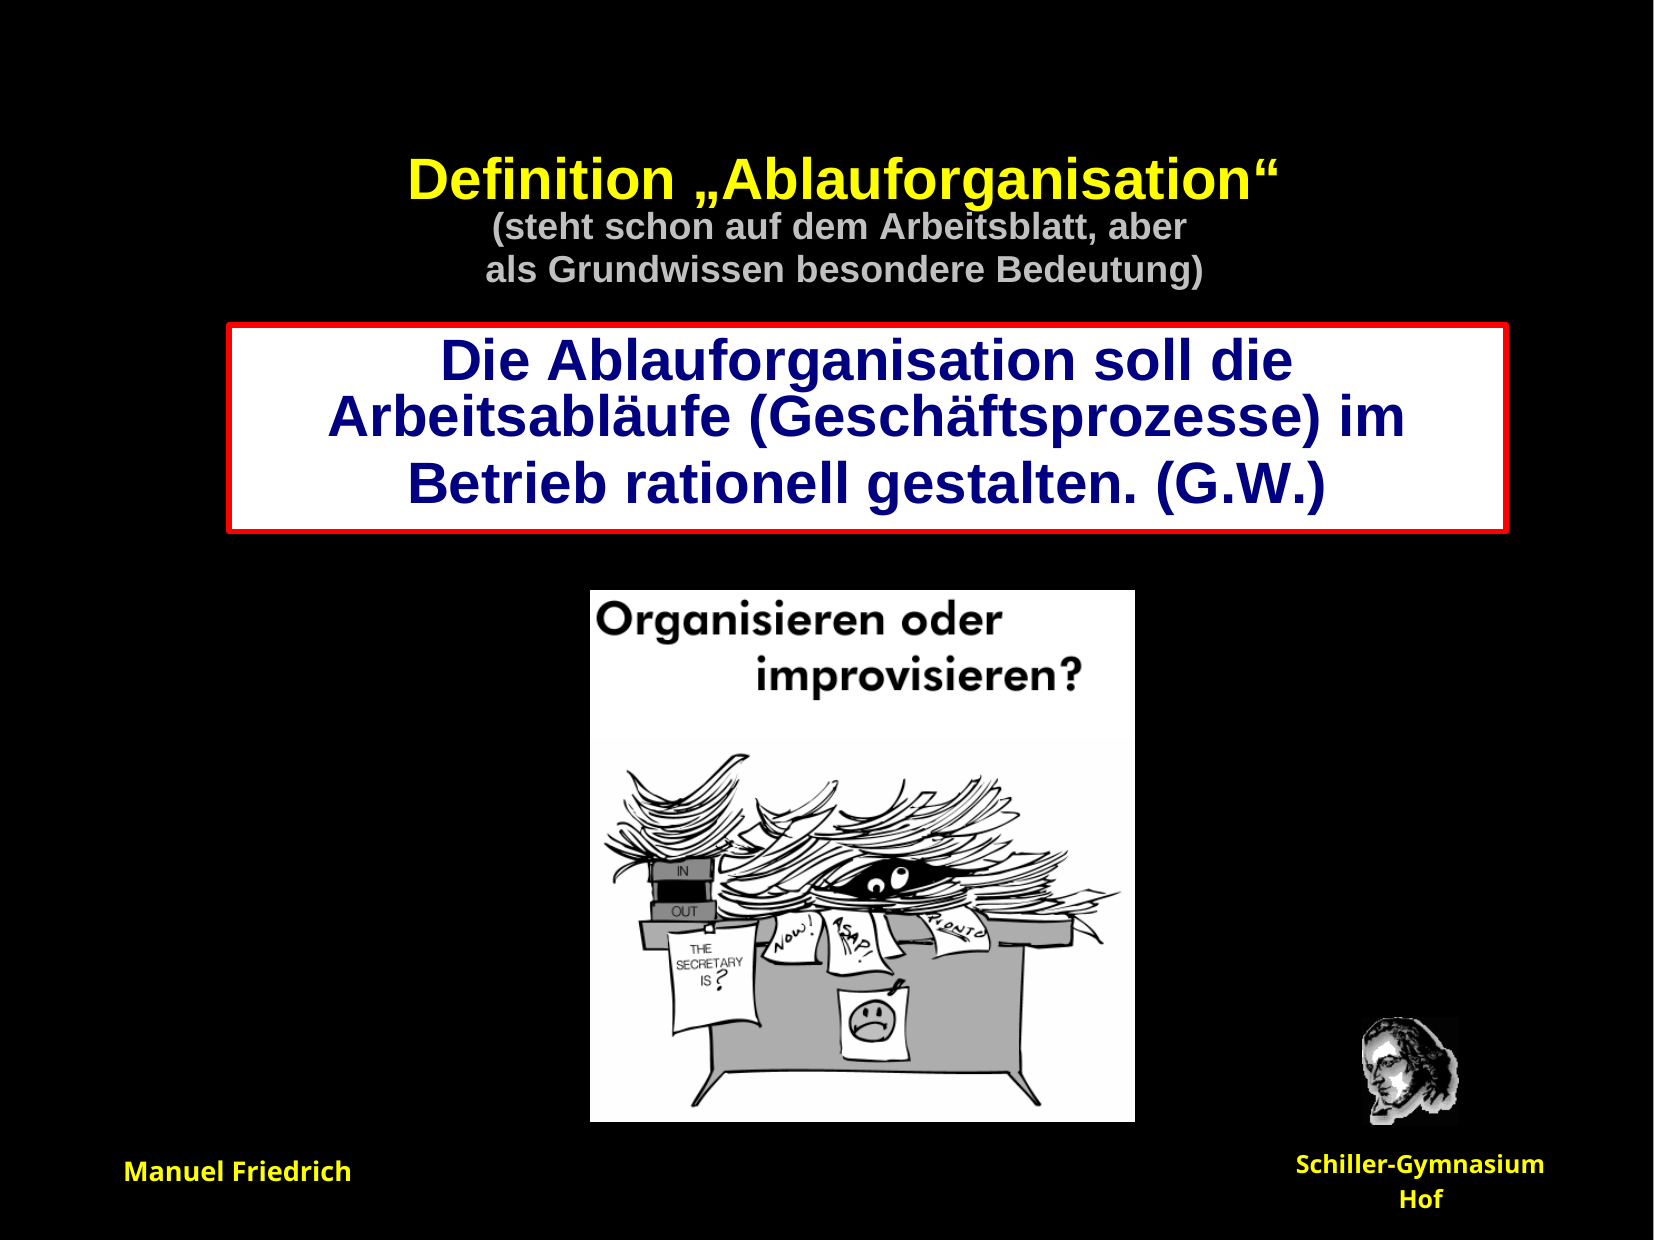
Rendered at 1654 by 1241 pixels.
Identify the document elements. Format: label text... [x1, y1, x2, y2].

text_box Manuel Friedrich [123, 1151, 353, 1191]
picture [590, 590, 1135, 1122]
text_box Definition „Ablauforganisation“ (steht schon auf dem Arbeitsblatt, aber als Grundwissen besondere Bedeutung)‏ [206, 146, 1484, 414]
text_box Die Ablauforganisation soll die Arbeitsabläufe (Geschäftsprozesse) im Betrieb rationell gestalten. (G.W.)‏ [229, 324, 1507, 532]
picture [1362, 1017, 1459, 1126]
text_box Schiller-Gymnasium Hof [1295, 1145, 1546, 1216]
